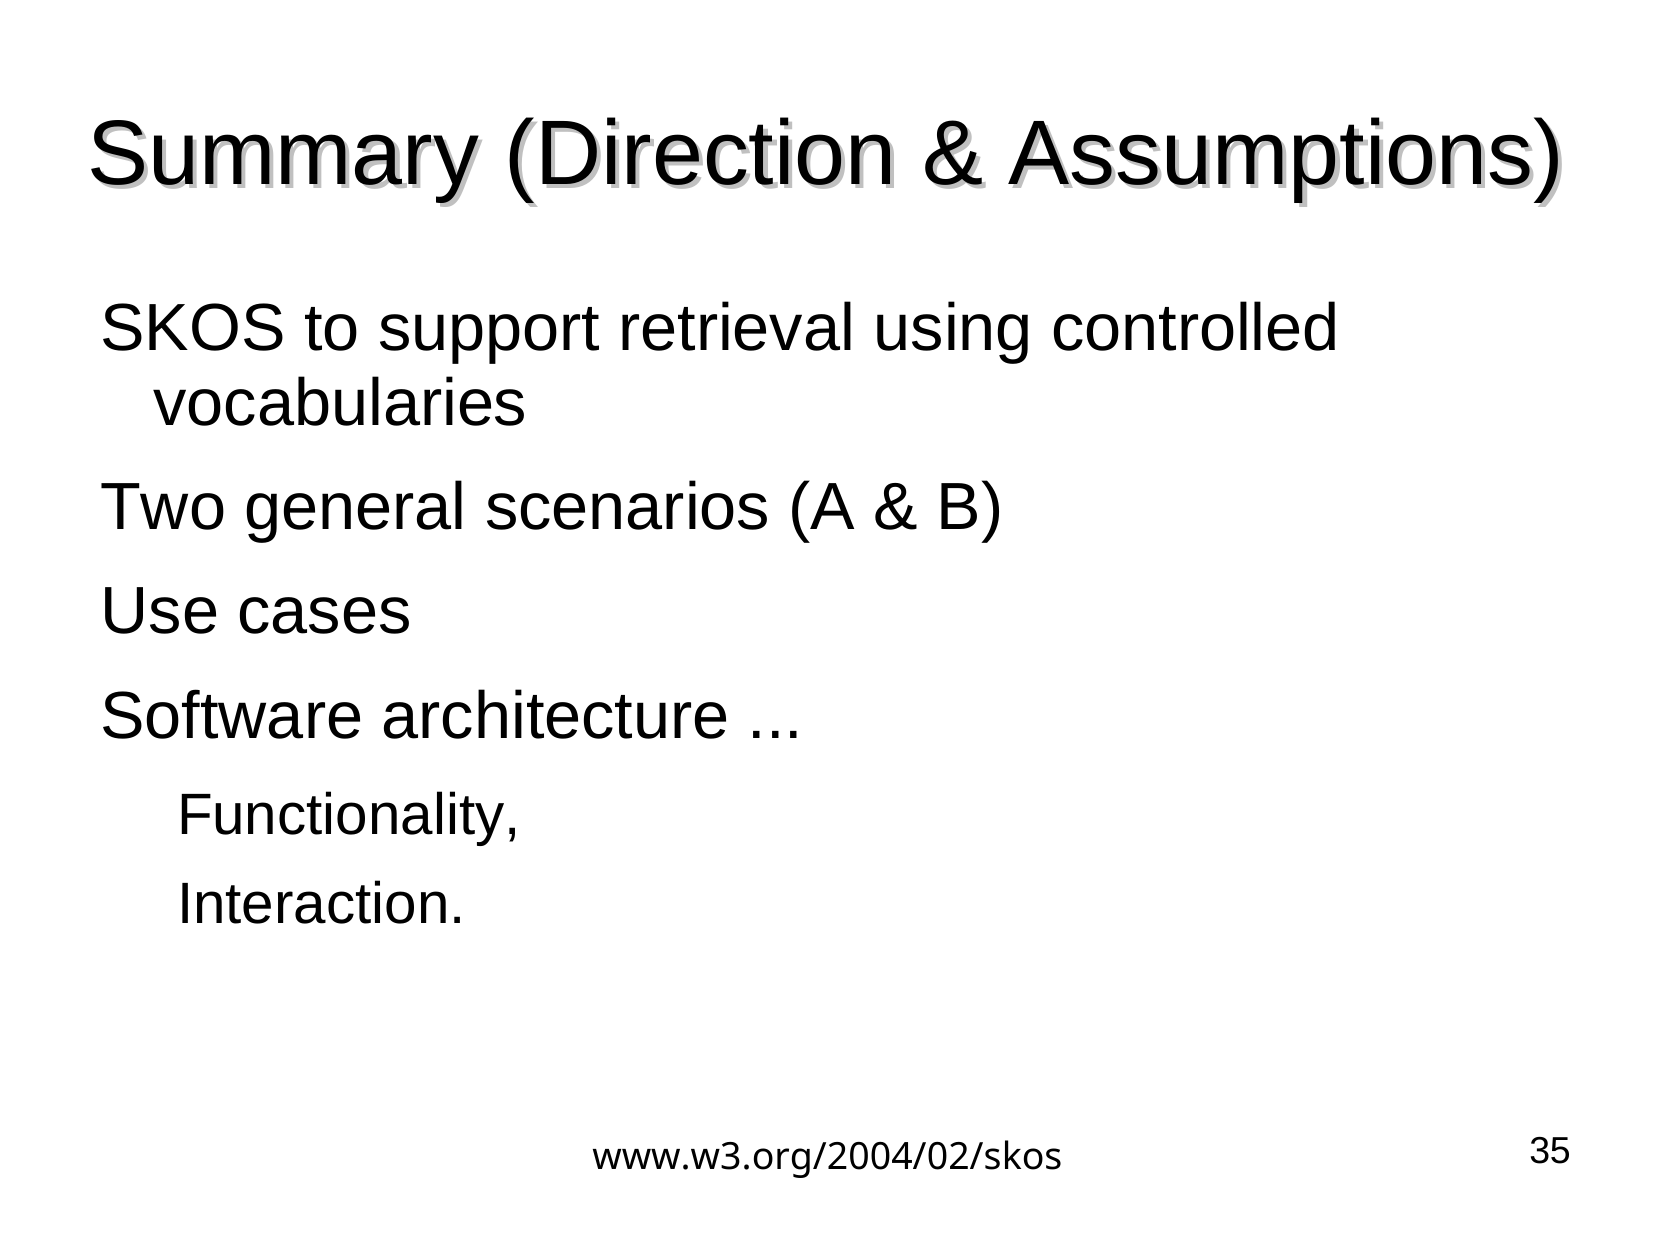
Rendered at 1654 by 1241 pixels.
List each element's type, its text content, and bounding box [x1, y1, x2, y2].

list SKOS to support retrieval using controlled vocabularies Two general scenarios (A & B) Use cases Software architecture ... Functionality, Interaction. [82, 290, 1571, 1109]
title Summary (Direction & Assumptions) [82, 49, 1571, 257]
